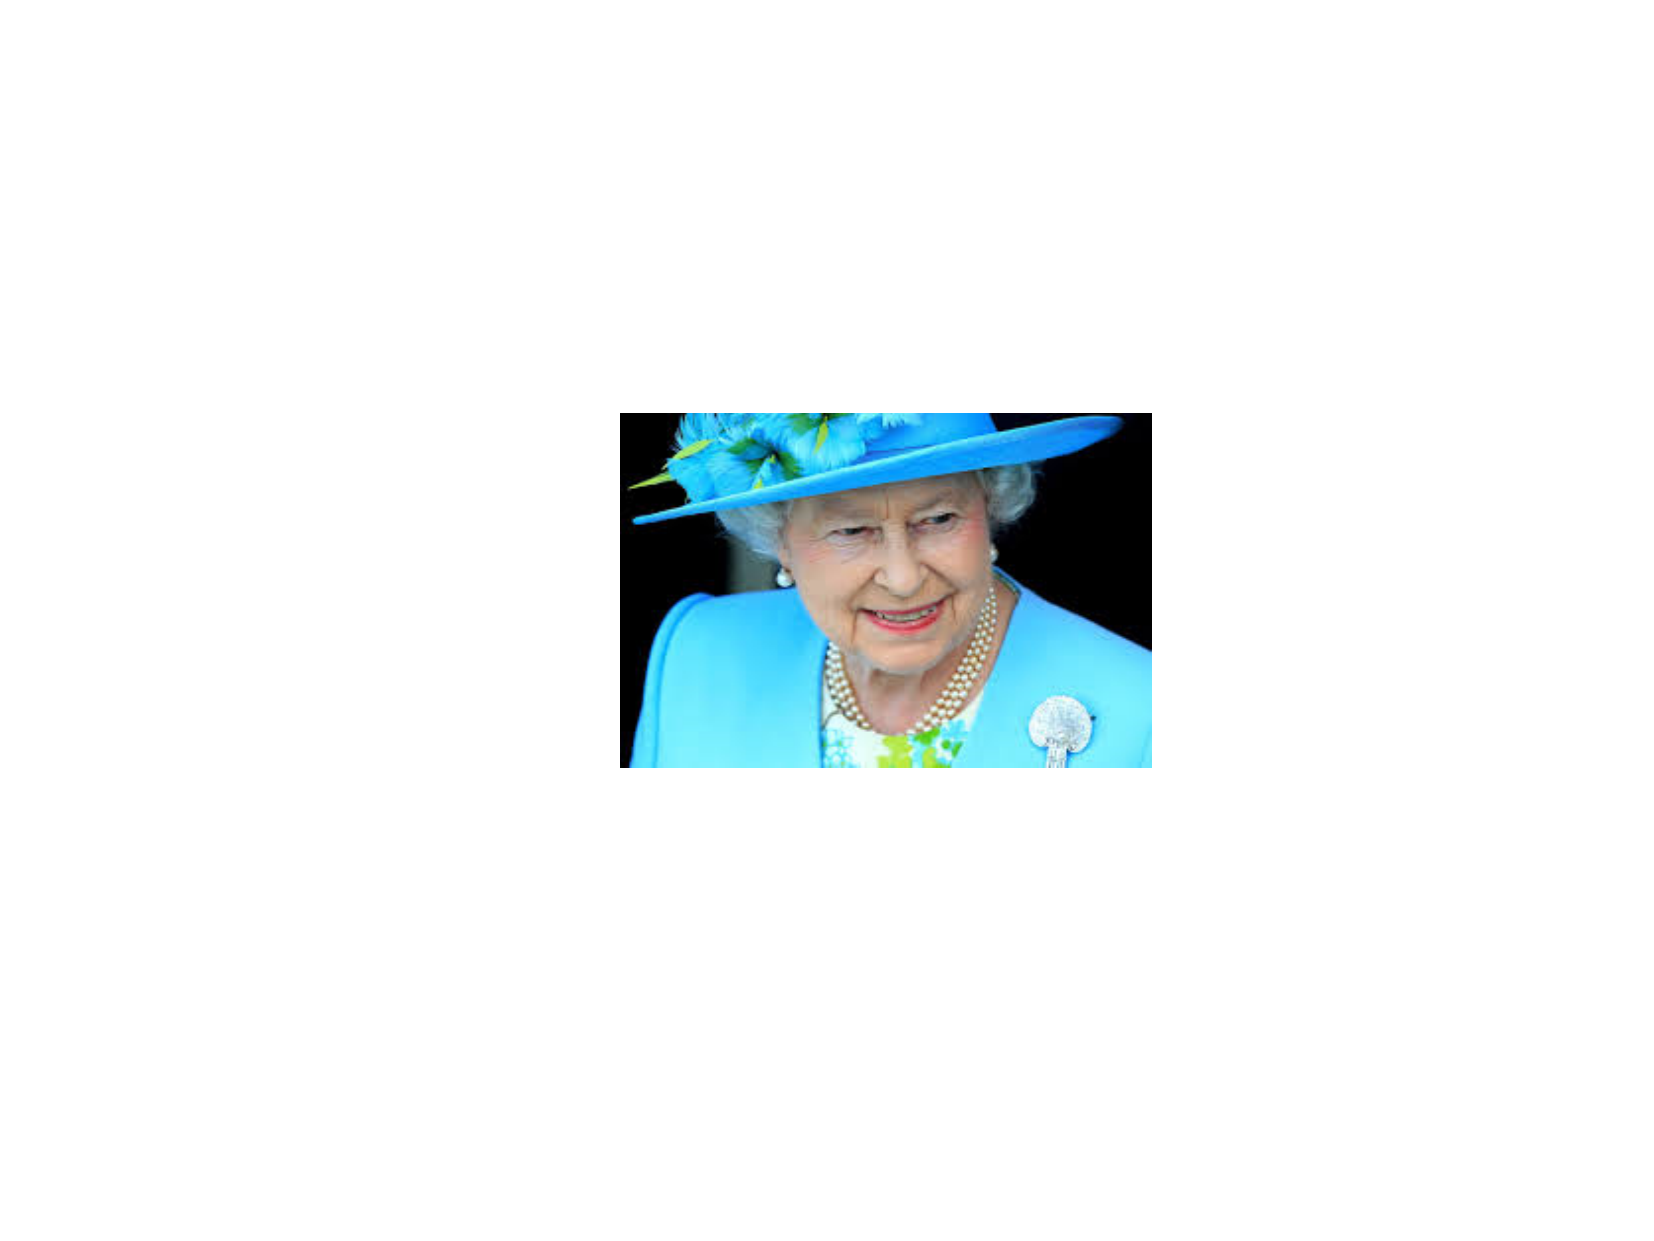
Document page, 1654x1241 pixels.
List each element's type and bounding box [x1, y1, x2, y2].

picture [620, 413, 1152, 768]
